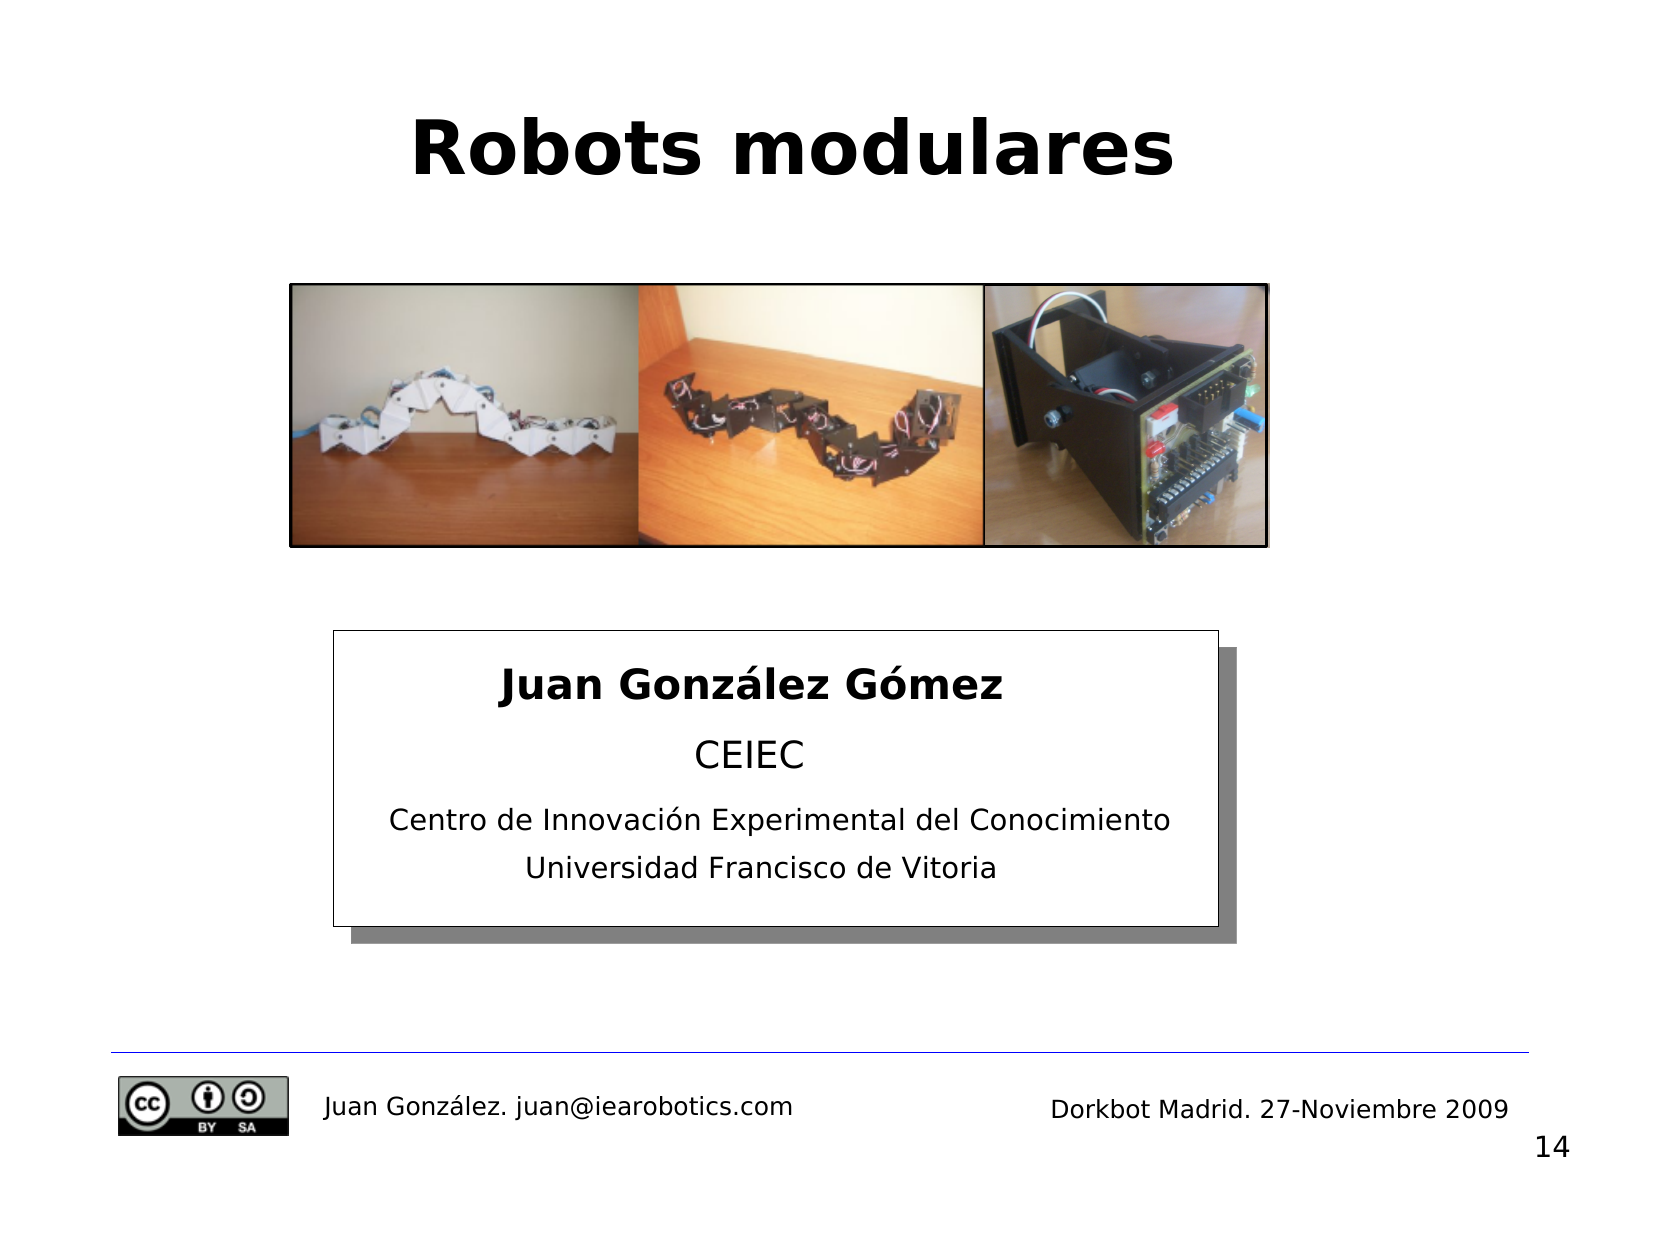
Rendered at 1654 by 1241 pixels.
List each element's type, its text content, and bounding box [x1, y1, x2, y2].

text_box Juan González. juan@iearobotics.com [309, 1085, 818, 1133]
text_box [333, 630, 1219, 927]
text_box Centro de Innovación Experimental del Conocimiento [374, 795, 1187, 845]
text_box Robots modulares [394, 97, 1192, 200]
text_box Juan González Gómez [485, 653, 1019, 720]
text_box Dorkbot Madrid. 27-Noviembre 2009 [1035, 1087, 1525, 1133]
text_box Universidad Francisco de Vitoria [510, 844, 1013, 894]
picture [291, 284, 1265, 547]
picture [118, 1076, 289, 1136]
text_box CEIEC [679, 726, 821, 786]
